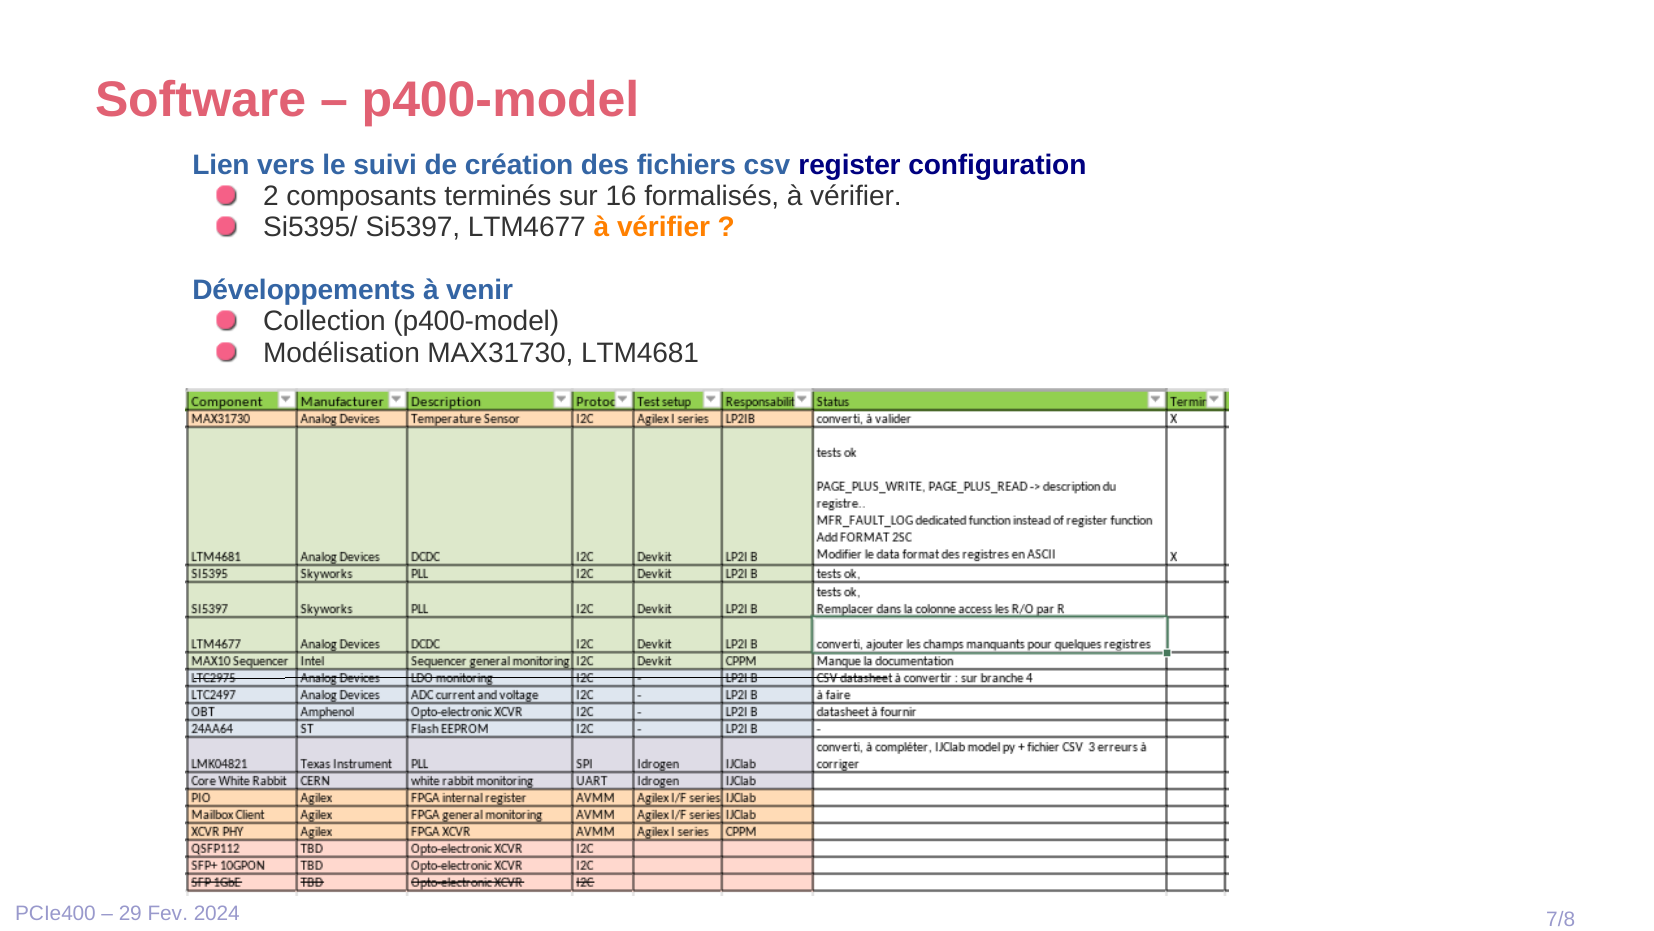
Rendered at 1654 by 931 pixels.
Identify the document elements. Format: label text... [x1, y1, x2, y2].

list Lien vers le suivi de création des fichiers csv register configuration 2 composants terminés sur 16 formalisés, à vérifier. Si5395/ Si5397, LTM4677 à vérifier ? Développements à venir Collection (p400-model) Modélisation MAX31730, LTM4681 [121, 117, 1534, 802]
title Software – p400-model [94, 40, 1540, 159]
picture [185, 388, 1229, 896]
